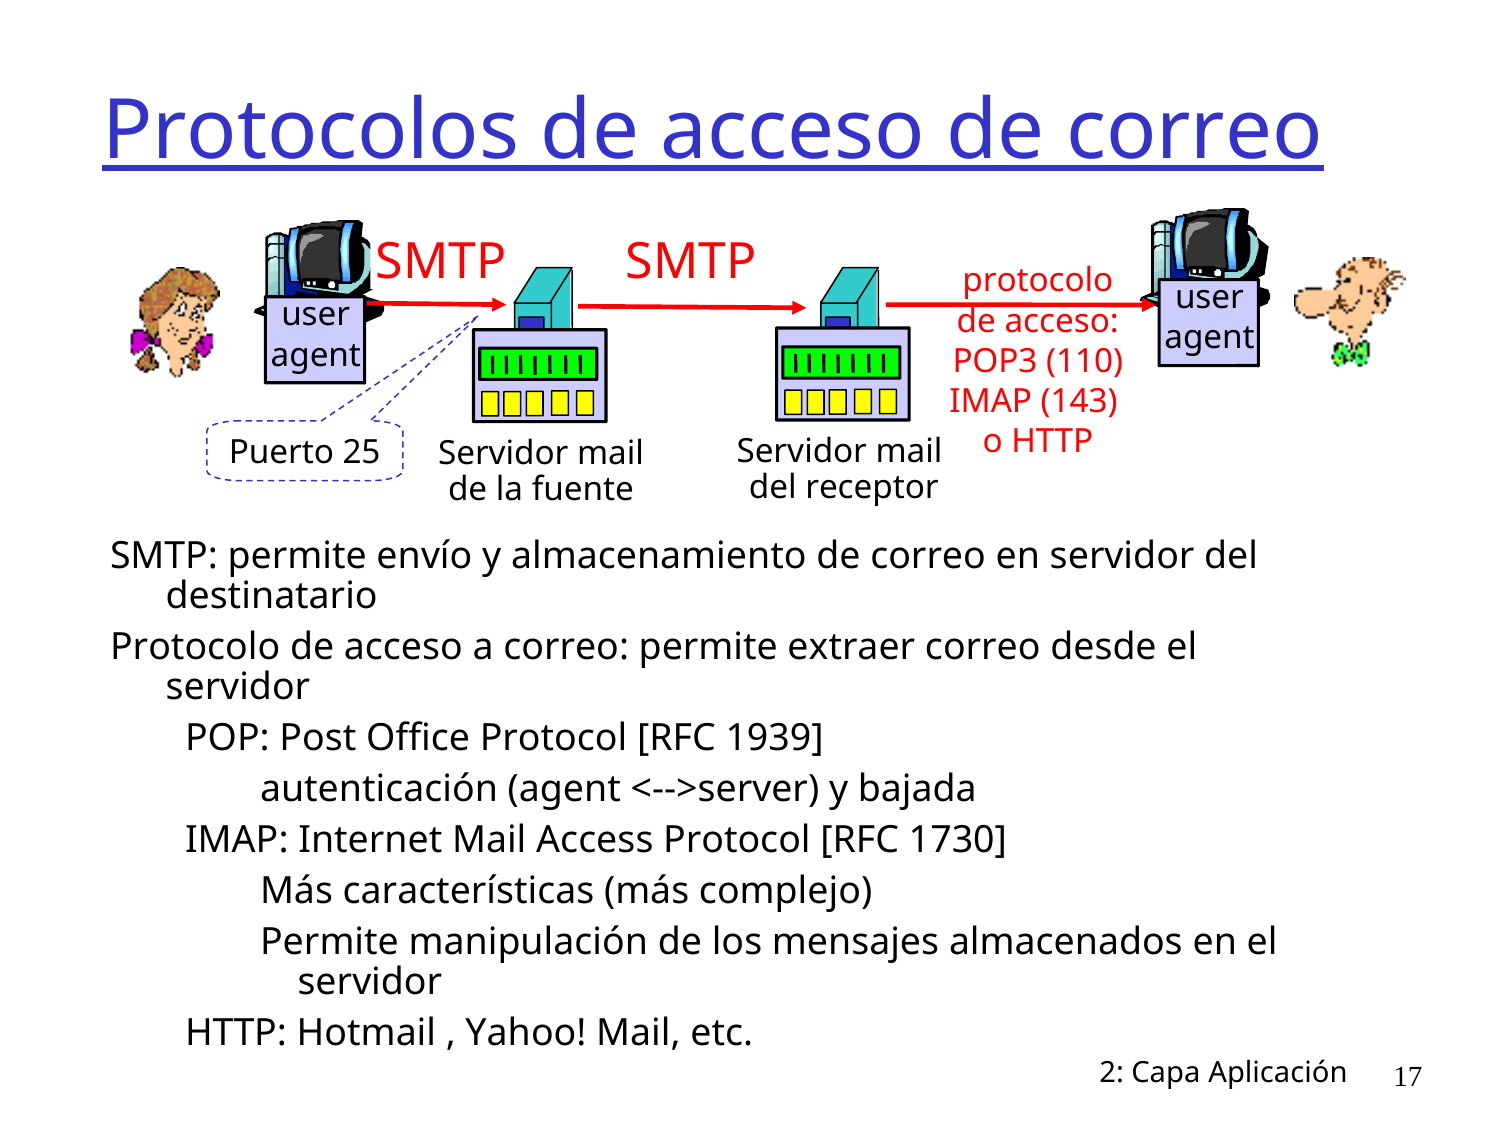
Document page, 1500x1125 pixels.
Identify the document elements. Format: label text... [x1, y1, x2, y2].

text_box user agent [1149, 272, 1270, 364]
text_box [265, 225, 363, 289]
text_box SMTP [360, 227, 522, 298]
text_box user agent [255, 289, 377, 381]
text_box Servidor mail de la fuente [423, 427, 659, 516]
text_box [473, 267, 607, 422]
text_box protocolo de acceso: POP3 (110) IMAP (143) o HTTP [934, 255, 1142, 467]
text_box Puerto 25 [206, 315, 479, 481]
text_box Protocolos de acceso de correo [87, 37, 1363, 225]
picture [127, 267, 220, 382]
text_box SMTP [610, 227, 772, 298]
picture [1294, 257, 1406, 372]
text_box Servidor mail del receptor [721, 426, 967, 514]
text_box [376, 306, 385, 318]
text_box SMTP: permite envío y almacenamiento de correo en servidor del destinatario Protocolo de acceso a correo: permite extraer correo desde el servidor POP: Post Office Protocol [RFC 1939] autenticación (agent <-->server) y bajada IMAP: Internet Mail Access Protocol [RFC 1730] Más características (más complejo)‏ Permite manipulación de los mensajes almacenados en el servidor HTTP: Hotmail , Yahoo! Mail, etc. [95, 528, 1307, 1113]
text_box [776, 267, 910, 421]
text_box [1151, 225, 1269, 272]
text_box [1142, 293, 1149, 300]
